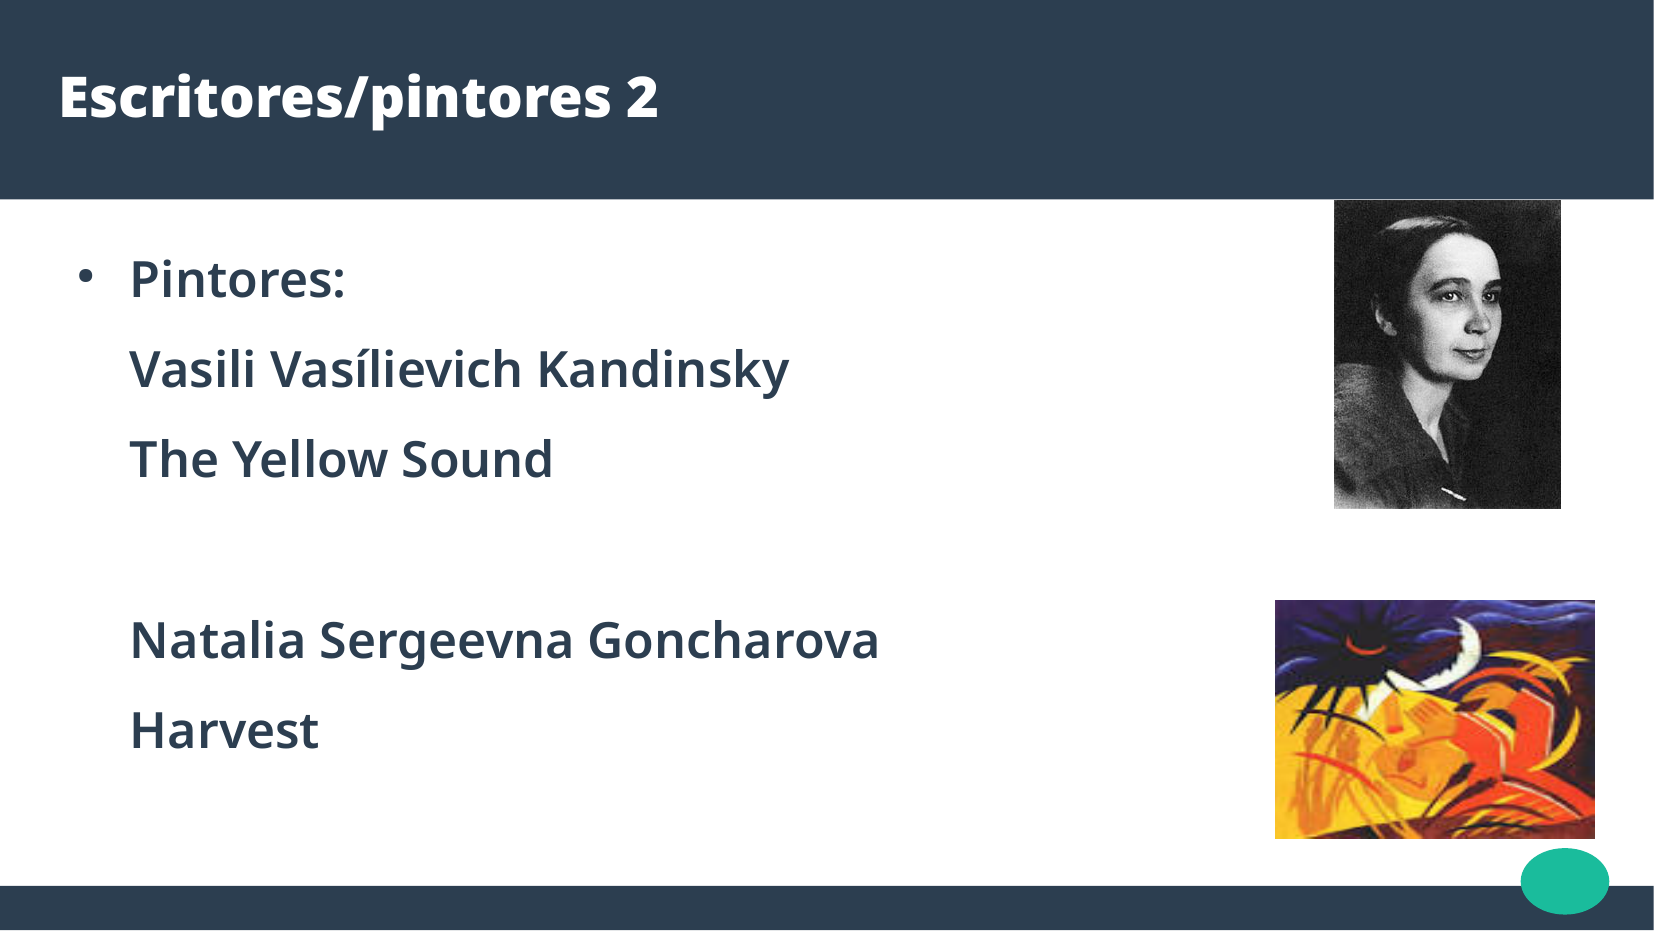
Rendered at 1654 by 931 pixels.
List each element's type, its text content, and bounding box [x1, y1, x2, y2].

title Escritores/pintores 2 [59, 37, 1595, 156]
list Pintores: Vasili Vasílievich Kandinsky The Yellow Sound Natalia Sergeevna Goncharova Harvest [59, 243, 1595, 864]
picture [1275, 600, 1595, 839]
picture [1334, 200, 1561, 509]
